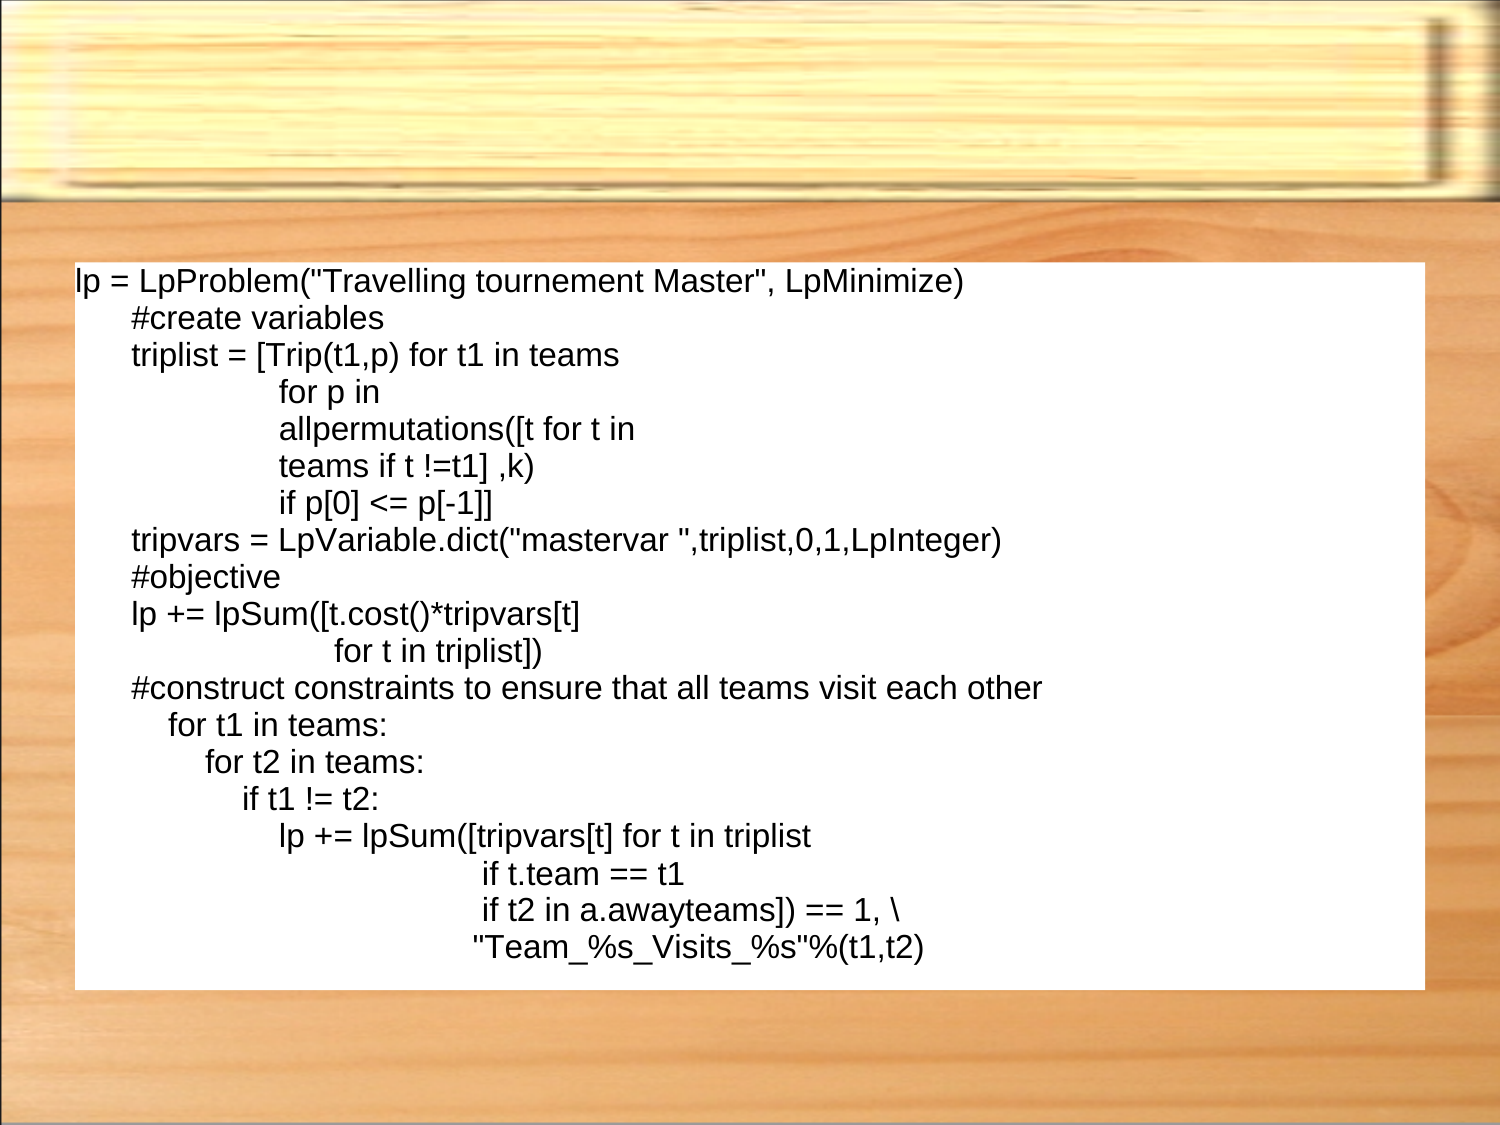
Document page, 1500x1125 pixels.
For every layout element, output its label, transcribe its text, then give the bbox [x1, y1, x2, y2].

list lp = LpProblem("Travelling tournement Master", LpMinimize) #create variables triplist = [Trip(t1,p) for t1 in teams for p in allpermutations([t for t in teams if t !=t1] ,k) if p[0] <= p[-1]] tripvars = LpVariable.dict("mastervar ",triplist,0,1,LpInteger) #objective lp += lpSum([t.cost()*tripvars[t] for t in triplist]) #construct constraints to ensure that all teams visit each other for t1 in teams: for t2 in teams: if t1 != t2: lp += lpSum([tripvars[t] for t in triplist if t.team == t1 if t2 in a.awayteams]) == 1, \ "Team_%s_Visits_%s"%(t1,t2) [75, 262, 1426, 991]
picture [0, 0, 1500, 1125]
